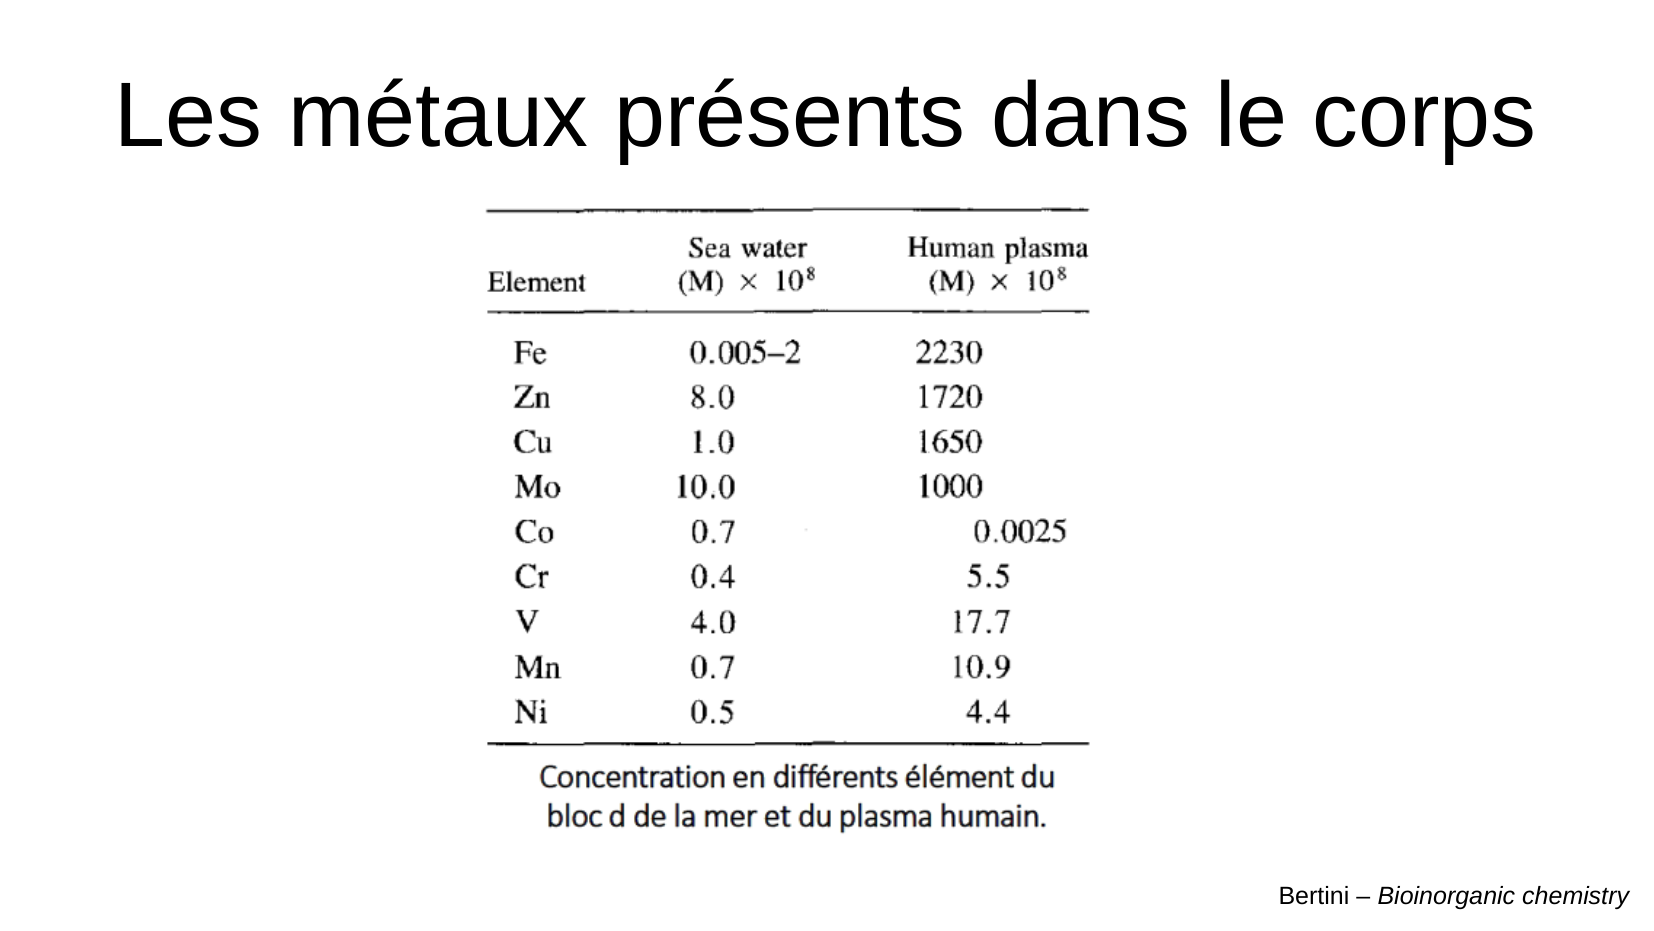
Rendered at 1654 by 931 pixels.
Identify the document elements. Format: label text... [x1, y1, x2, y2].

picture [460, 177, 1113, 853]
title Les métaux présents dans le corps [82, 37, 1571, 193]
text_box Bertini – Bioinorganic chemistry [1263, 874, 1654, 917]
